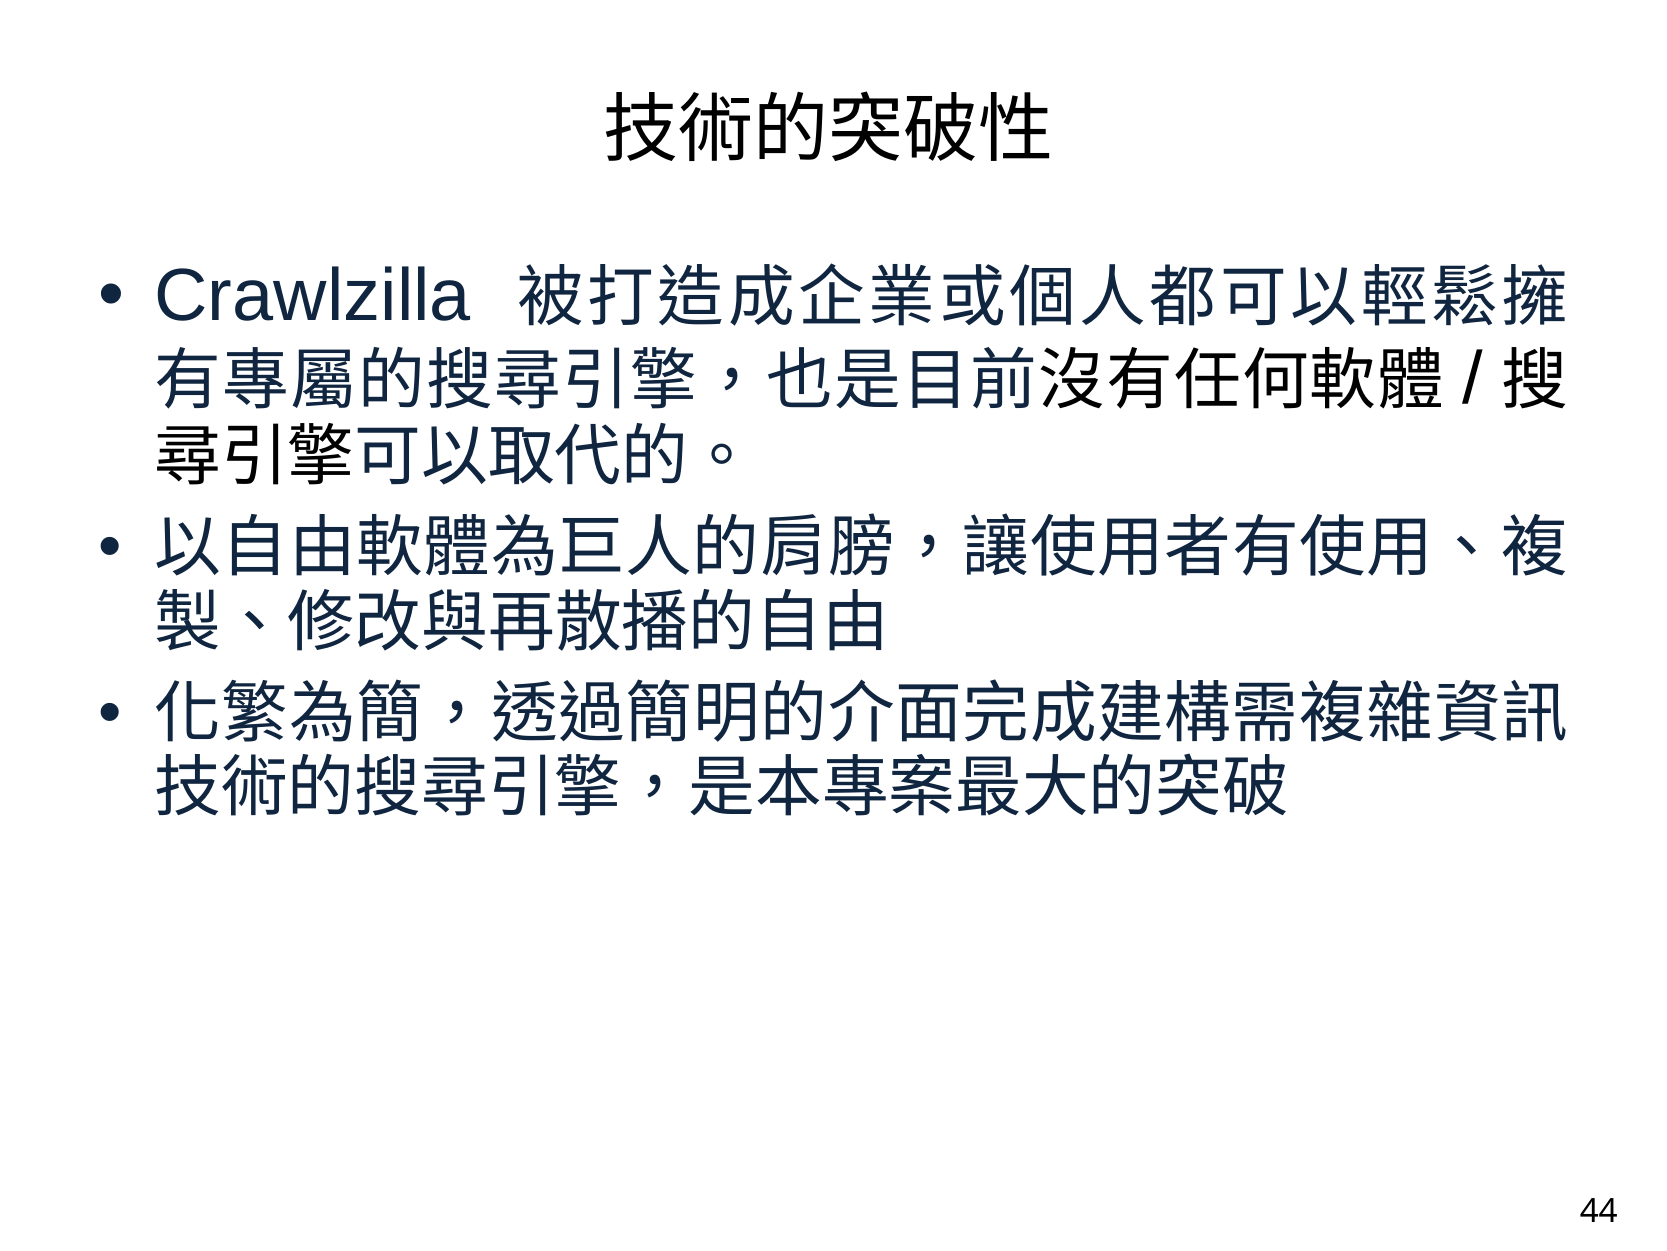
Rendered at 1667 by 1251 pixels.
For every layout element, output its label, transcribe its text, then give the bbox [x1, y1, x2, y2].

title 技術的突破性 [78, 39, 1579, 222]
list Crawlzilla 被打造成企業或個人都可以輕鬆擁有專屬的搜尋引擎，也是目前沒有任何軟體/搜尋引擎可以取代的。 以自由軟體為巨人的肩膀，讓使用者有使用、複製、修改與再散播的自由 化繁為簡，透過簡明的介面完成建構需複雜資訊技術的搜尋引擎，是本專案最大的突破 [83, 247, 1584, 1146]
